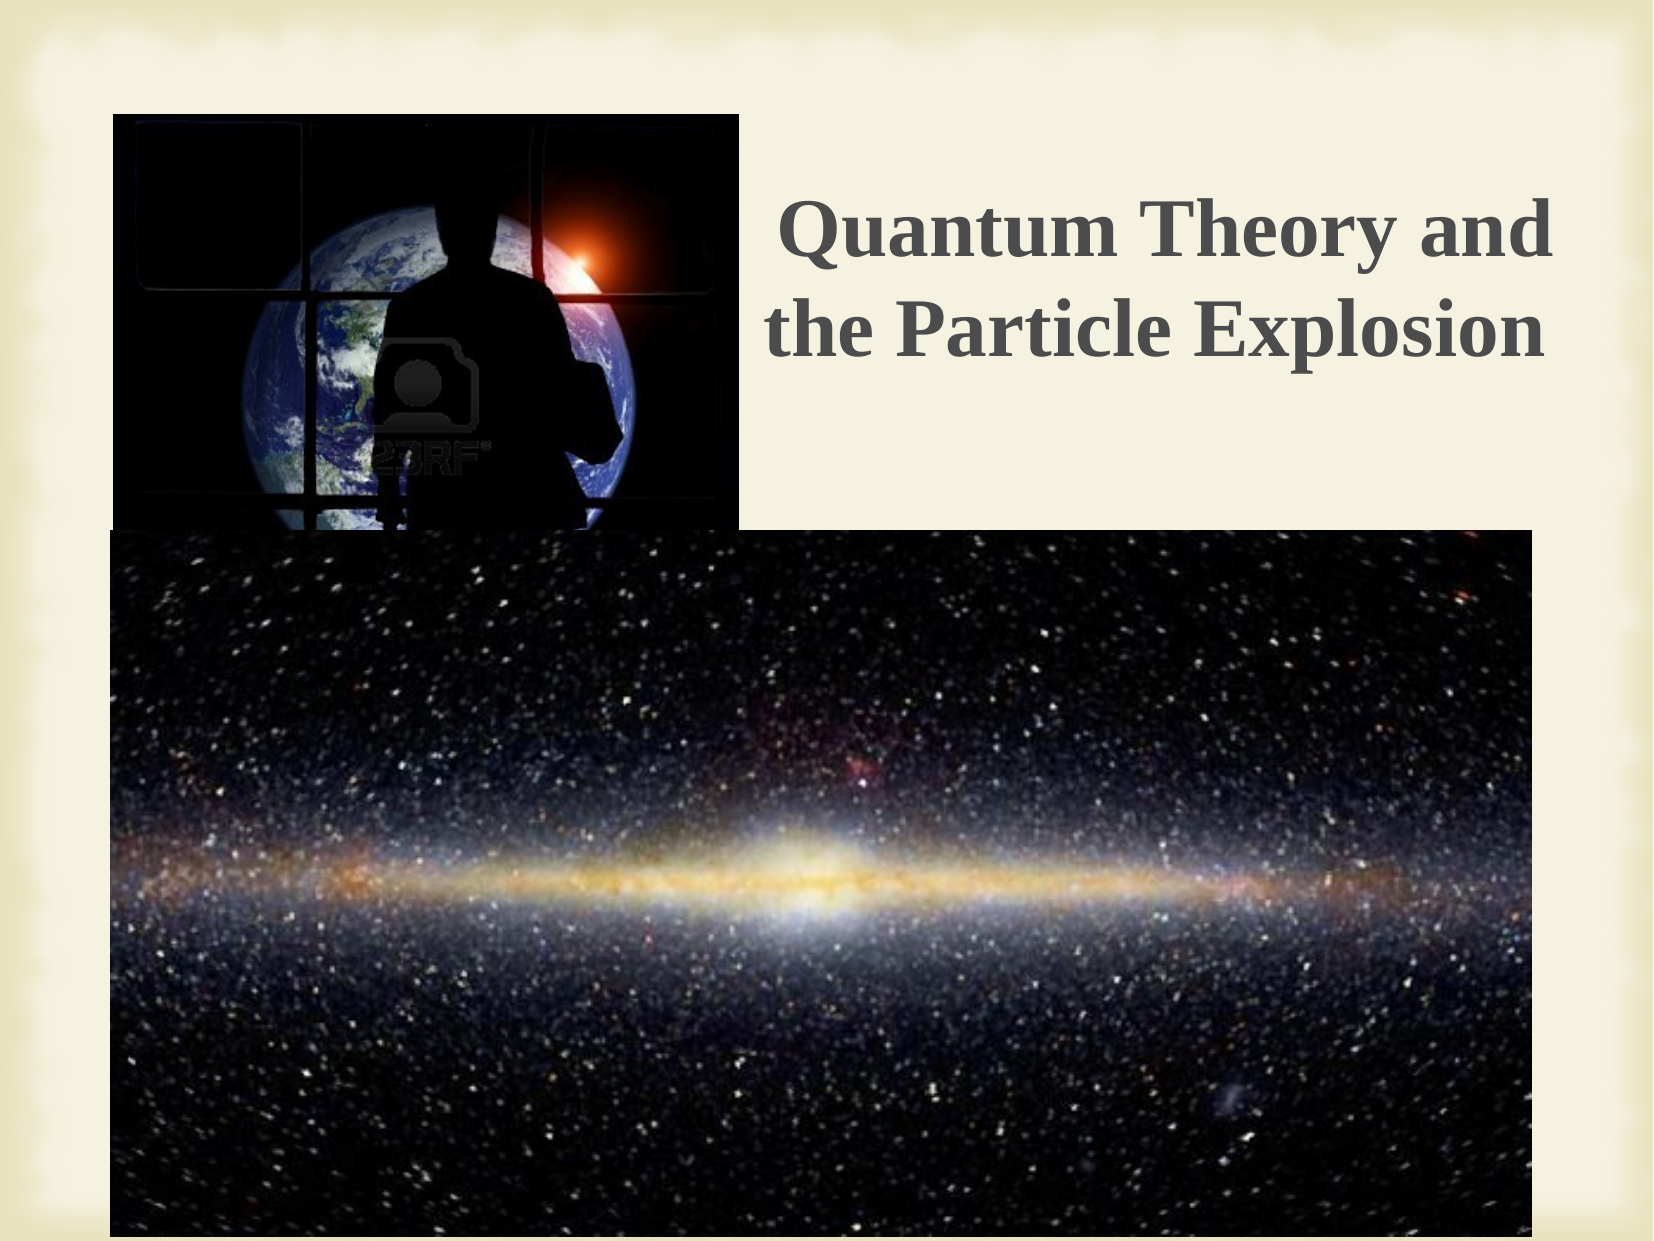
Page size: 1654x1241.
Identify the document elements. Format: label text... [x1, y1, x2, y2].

title Quantum Theory and the Particle Explosion [762, 171, 1569, 475]
picture [110, 114, 1532, 1237]
